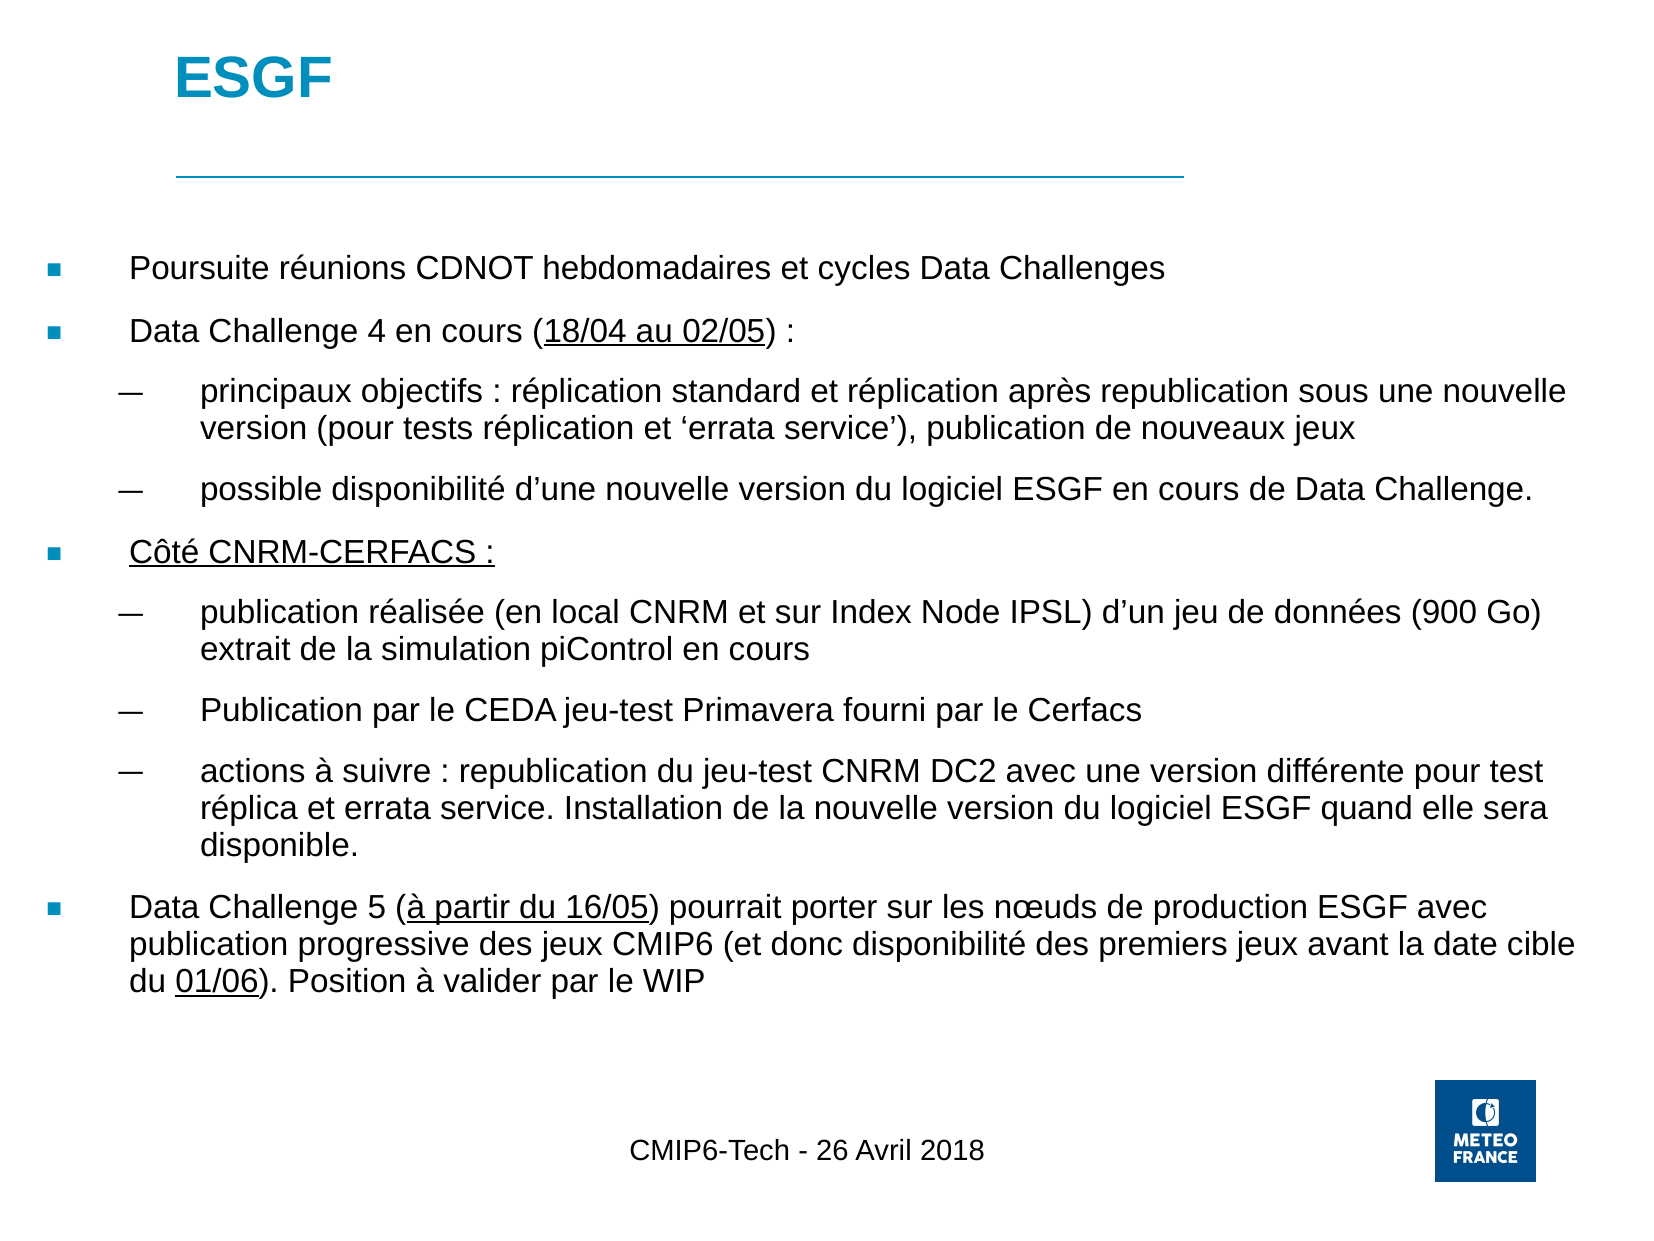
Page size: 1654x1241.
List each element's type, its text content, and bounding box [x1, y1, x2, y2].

picture [1435, 1080, 1536, 1182]
list Poursuite réunions CDNOT hebdomadaires et cycles Data Challenges Data Challenge 4 en cours (18/04 au 02/05) : principaux objectifs : réplication standard et réplication après republication sous une nouvelle version (pour tests réplication et ‘errata service’), publication de nouveaux jeux possible disponibilité d’une nouvelle version du logiciel ESGF en cours de Data Challenge. Côté CNRM-CERFACS : publication réalisée (en local CNRM et sur Index Node IPSL) d’un jeu de données (900 Go) extrait de la simulation piControl en cours Publication par le CEDA jeu-test Primavera fourni par le Cerfacs actions à suivre : republication du jeu-test CNRM DC2 avec une version différente pour test réplica et errata service. Installation de la nouvelle version du logiciel ESGF quand elle sera disponible. Data Challenge 5 (à partir du 16/05) pourrait porter sur les nœuds de production ESGF avec publication progressive des jeux CMIP6 (et donc disponibilité des premiers jeux avant la date cible du 01/06). Position à valider par le WIP [28, 176, 1600, 1078]
title ESGF [174, 0, 1654, 156]
